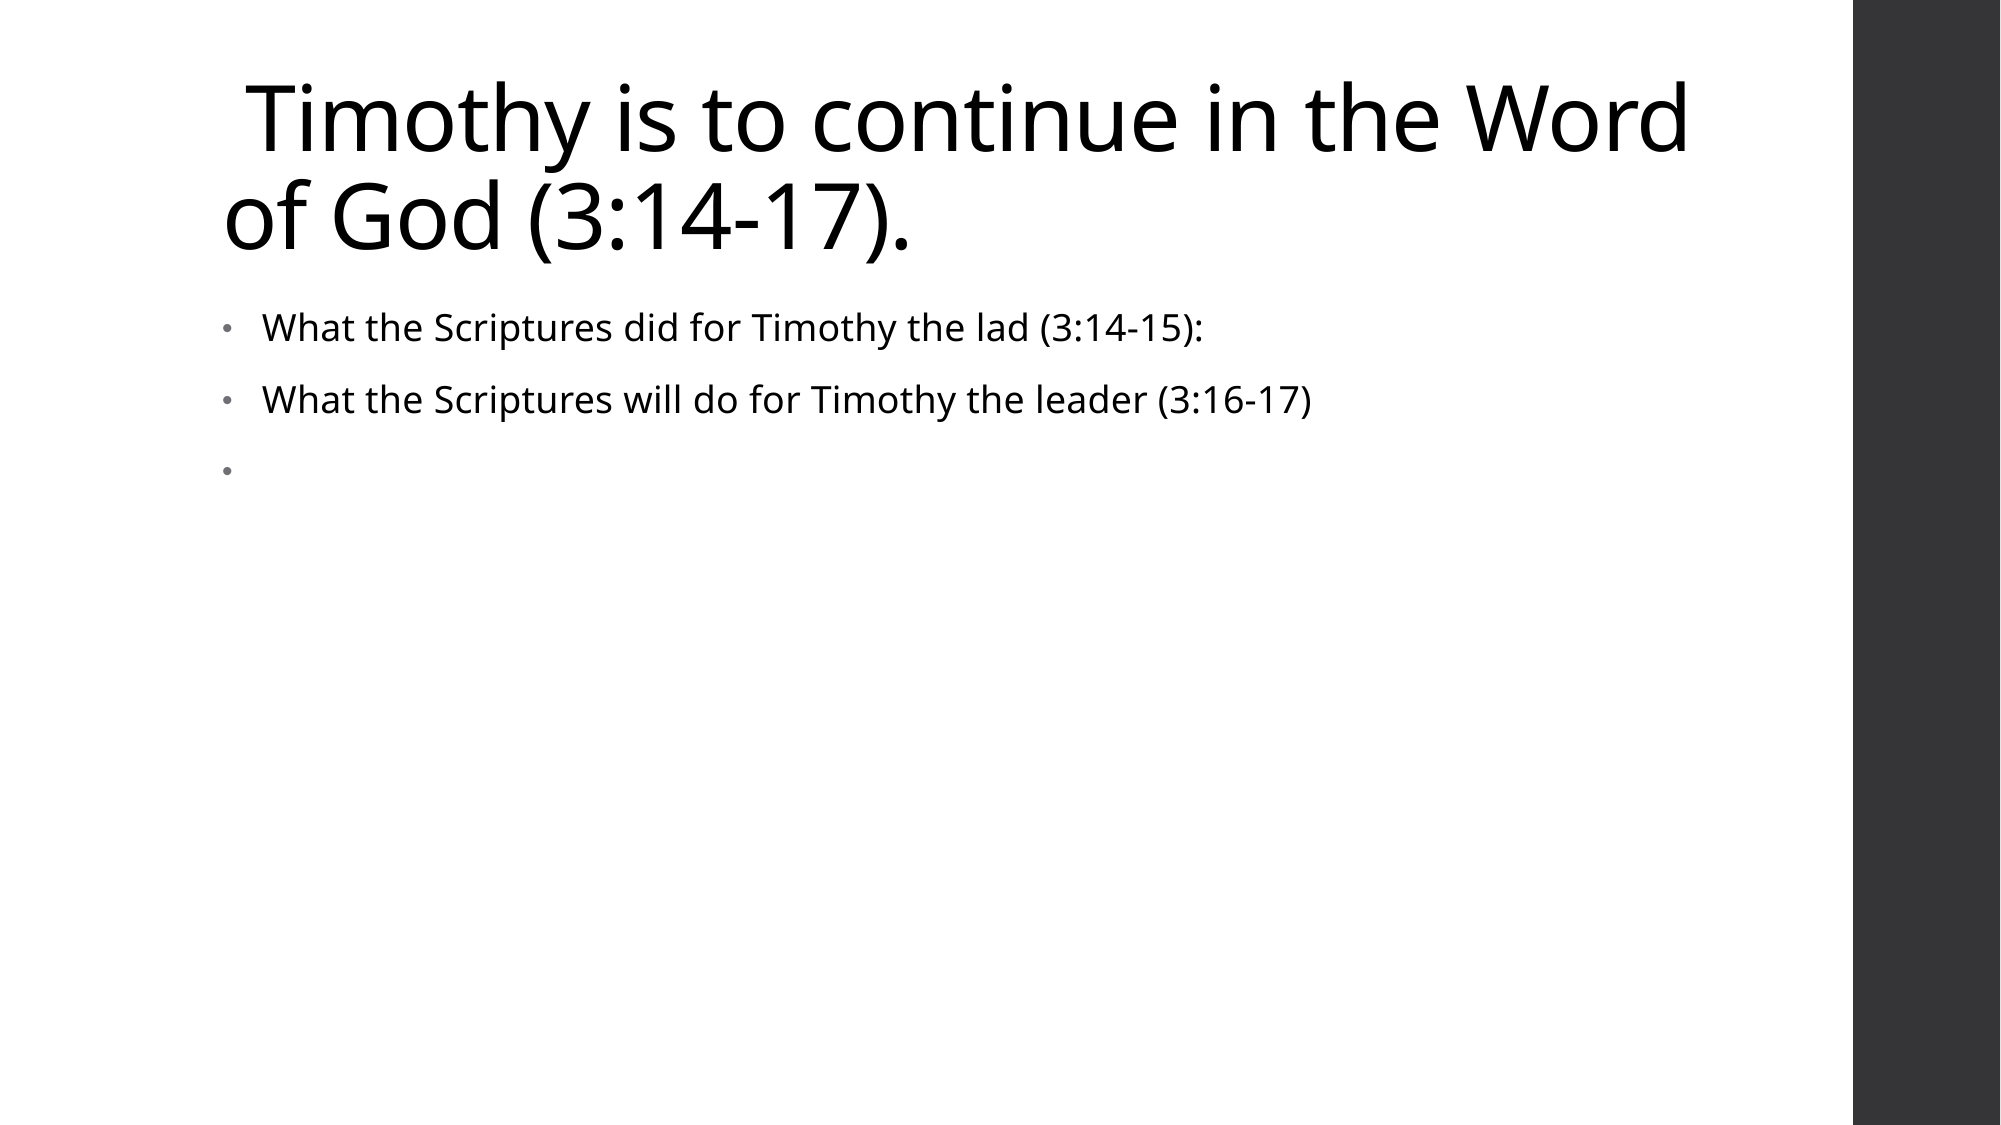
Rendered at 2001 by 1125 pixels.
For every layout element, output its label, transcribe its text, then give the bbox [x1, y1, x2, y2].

list What the Scriptures did for Timothy the lad (3:14-15): What the Scriptures will do for Timothy the leader (3:16-17) [206, 299, 1617, 1014]
title Timothy is to continue in the Word of God (3:14-17). [206, 60, 1797, 278]
